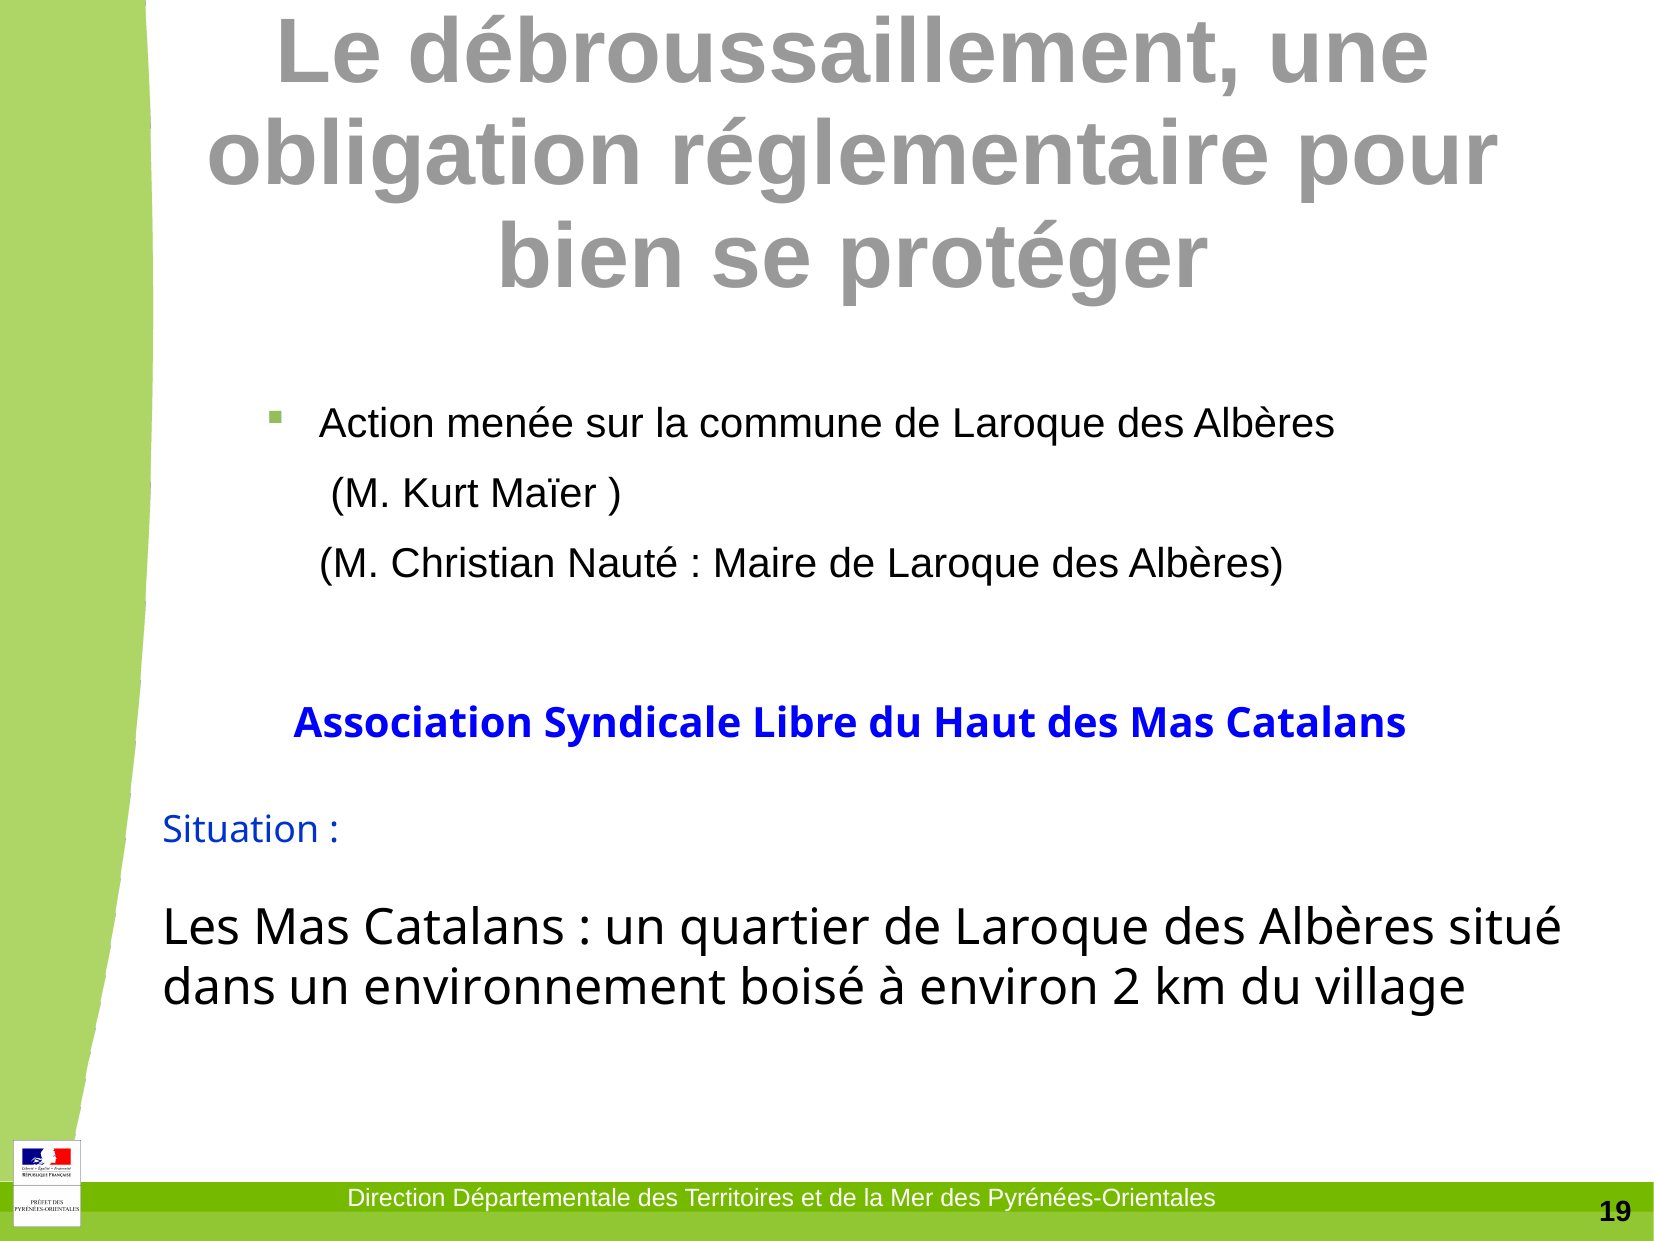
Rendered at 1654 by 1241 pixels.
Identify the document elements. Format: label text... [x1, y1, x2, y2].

list Action menée sur la commune de Laroque des Albères (M. Kurt Maïer ) (M. Christian Nauté : Maire de Laroque des Albères) [177, 399, 1507, 652]
title Association Syndicale Libre du Haut des Mas Catalans [147, 679, 1554, 762]
title Le débroussaillement, une obligation réglementaire pour bien se protéger [136, 0, 1571, 307]
picture [0, 0, 1654, 1241]
text_box Situation : Les Mas Catalans : un quartier de Laroque des Albères situé dans un environnement boisé à environ 2 km du village [147, 797, 1623, 1093]
